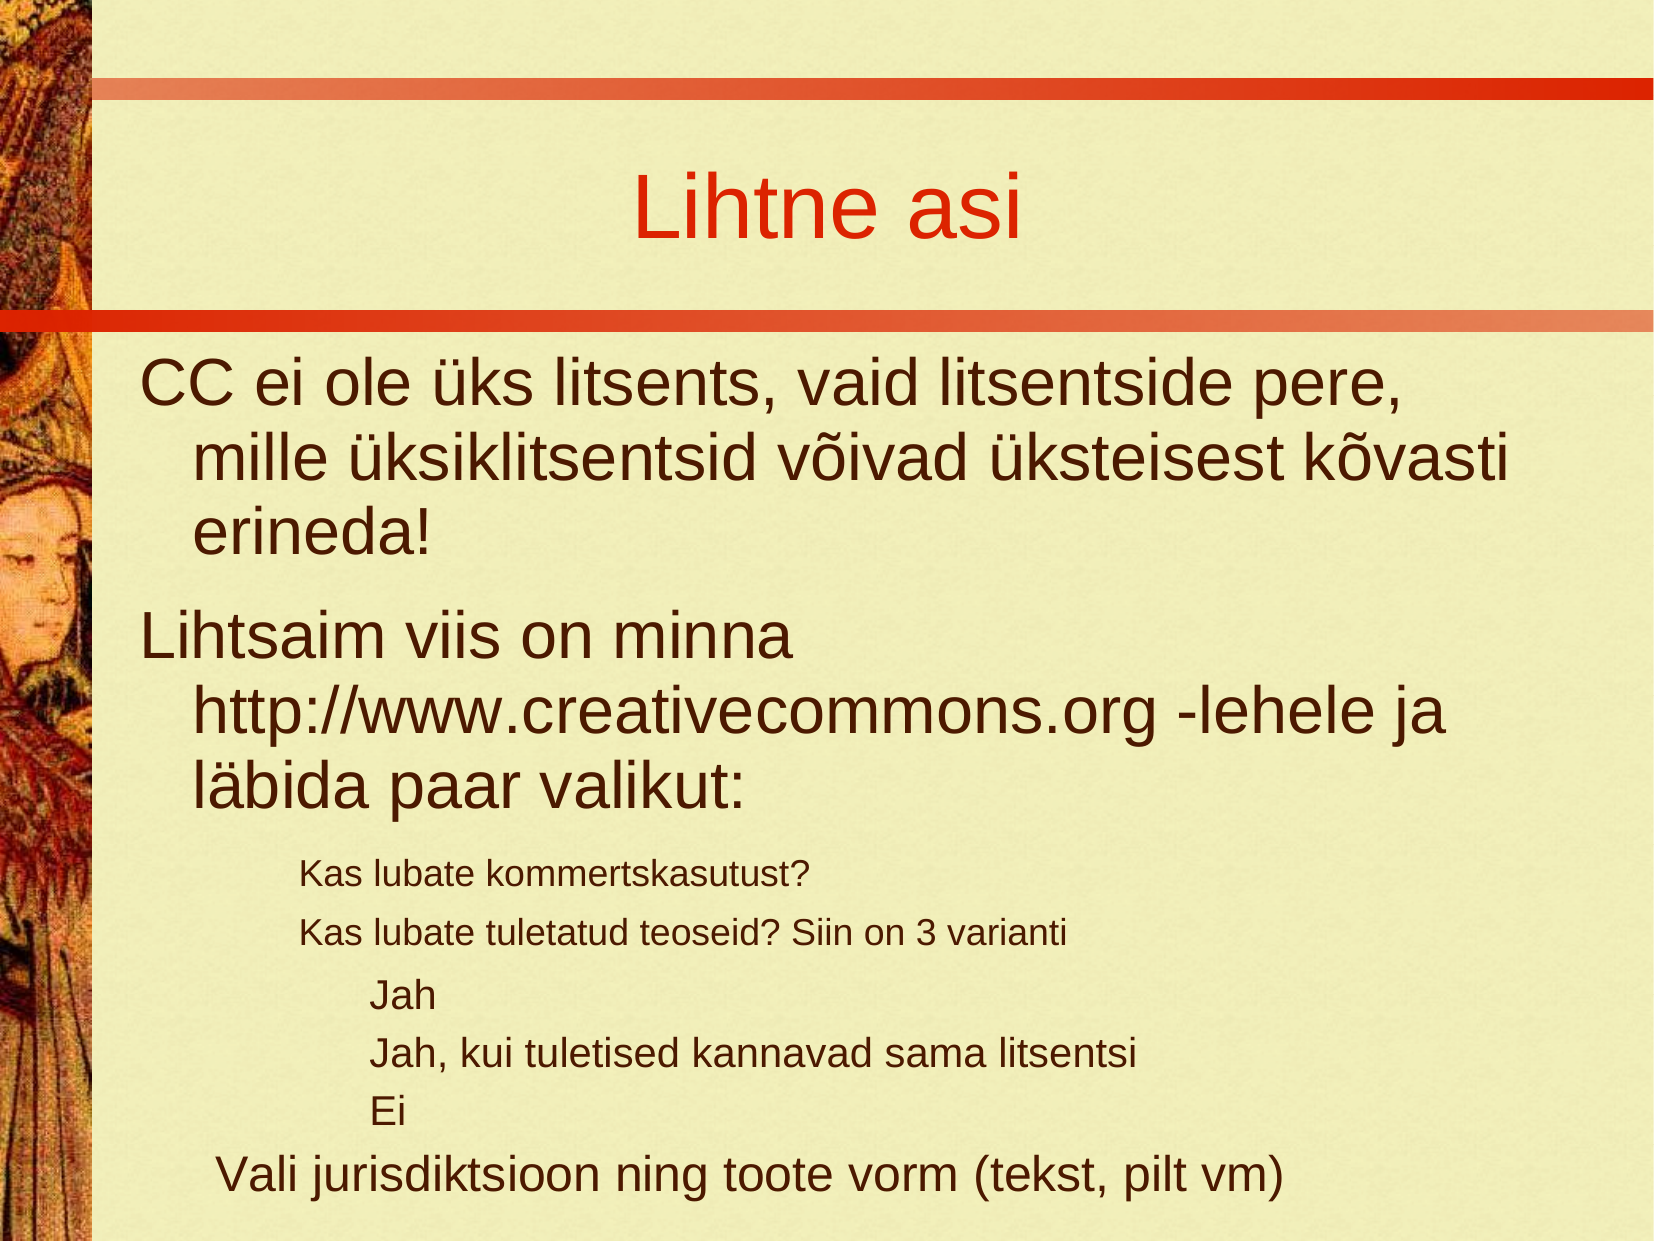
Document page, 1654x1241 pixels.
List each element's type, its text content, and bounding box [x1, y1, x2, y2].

picture [0, 332, 1654, 1241]
picture [0, 0, 1654, 310]
list CC ei ole üks litsents, vaid litsentside pere, mille üksiklitsentsid võivad üksteisest kõvasti erineda! Lihtsaim viis on minna http://www.creativecommons.org -lehele ja läbida paar valikut: Kas lubate kommertskasutust? Kas lubate tuletatud teoseid? Siin on 3 varianti Jah Jah, kui tuletised kannavad sama litsentsi Ei Vali jurisdiktsioon ning toote vorm (tekst, pilt vm) [121, 344, 1533, 1203]
title Lihtne asi [121, 102, 1534, 311]
